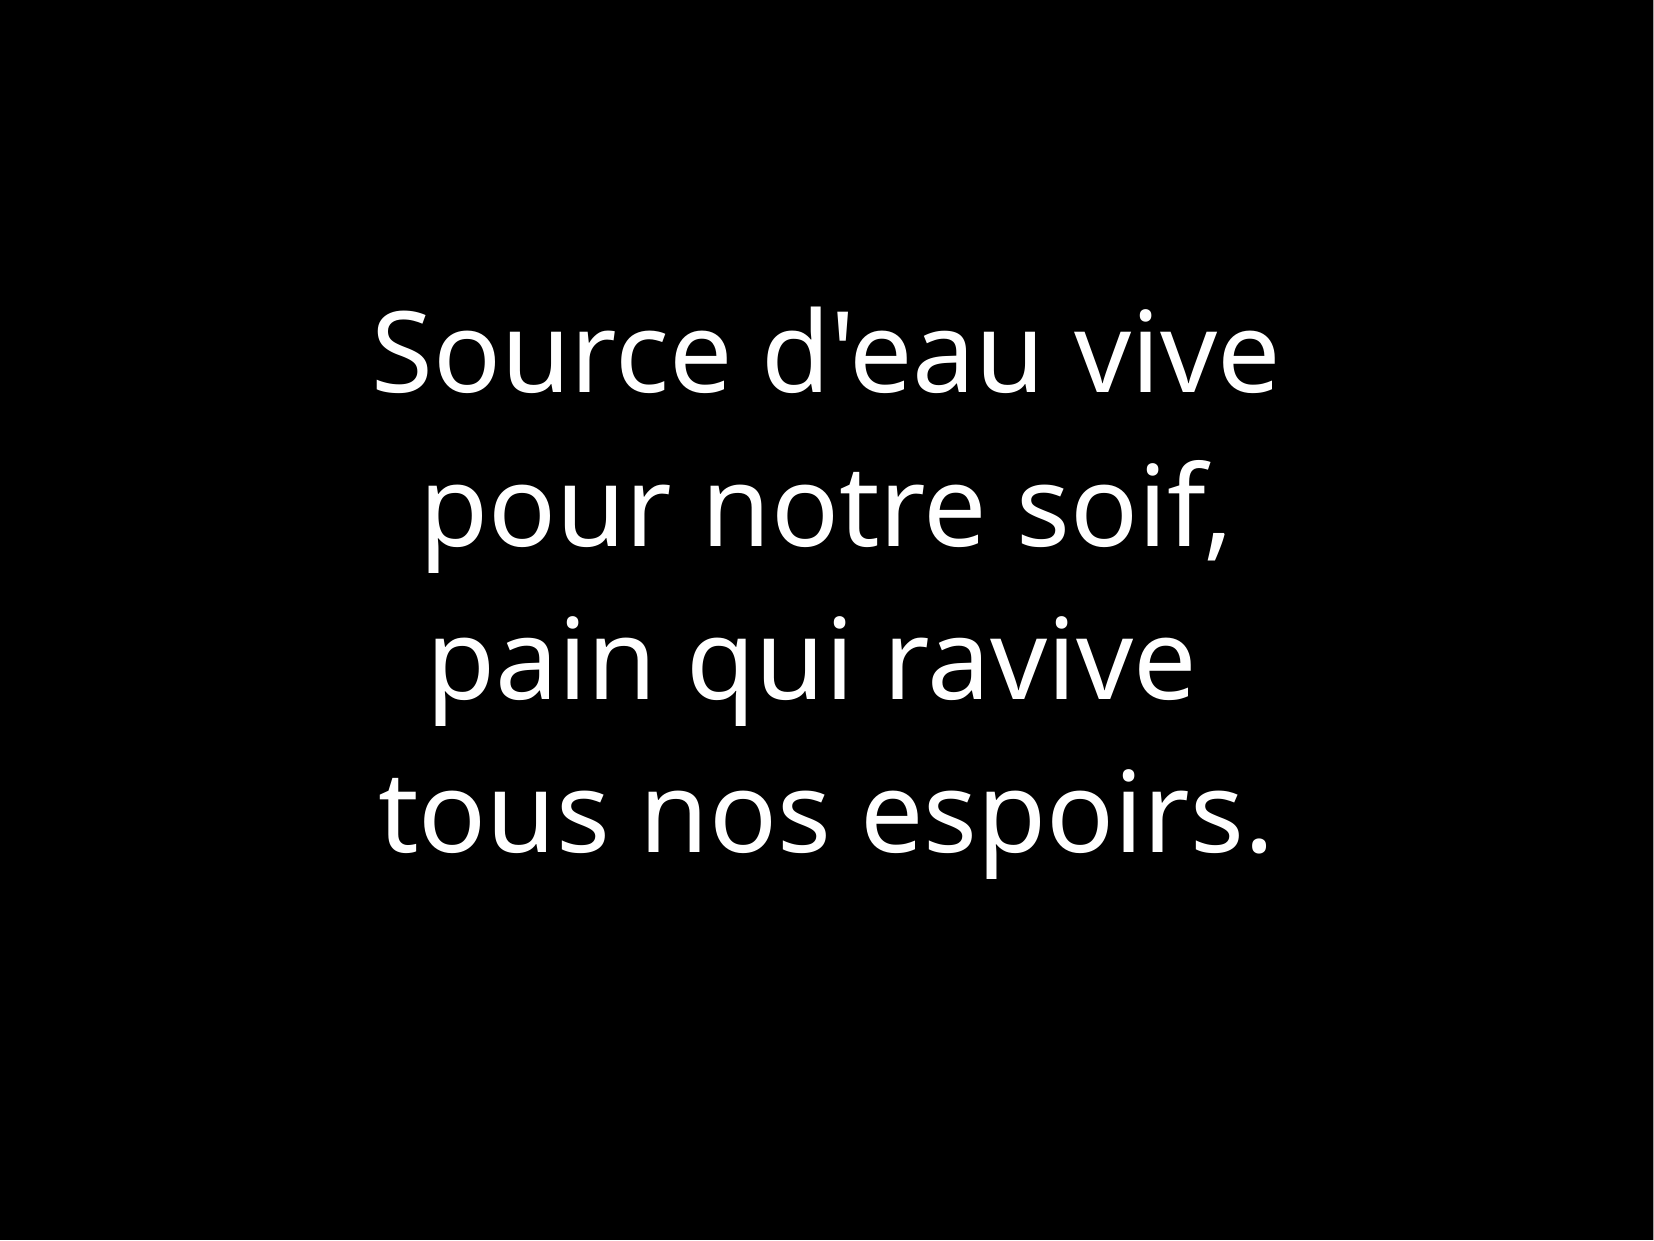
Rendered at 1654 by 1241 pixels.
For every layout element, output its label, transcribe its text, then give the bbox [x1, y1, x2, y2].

subtitle Source d'eau vive pour notre soif, pain qui ravive tous nos espoirs. [82, 49, 1571, 1109]
